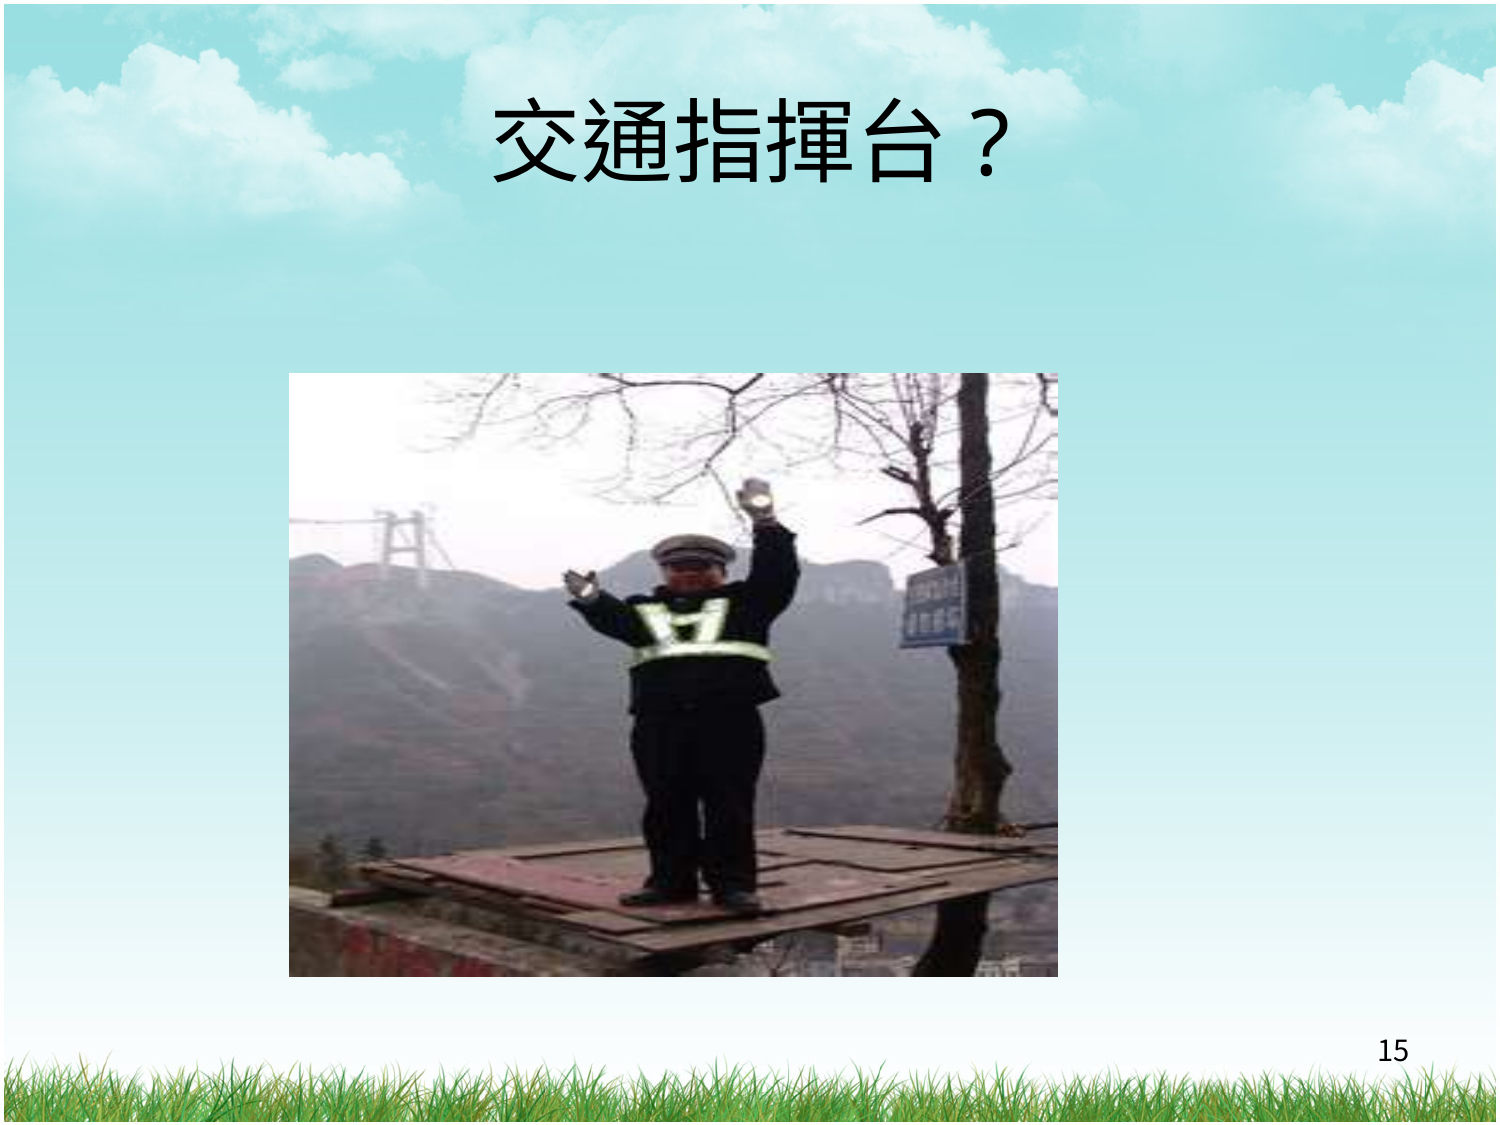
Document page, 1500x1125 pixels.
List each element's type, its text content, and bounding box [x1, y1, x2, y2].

title 交通指揮台? [75, 45, 1426, 233]
text_box <number> [1074, 1024, 1426, 1103]
picture [0, 0, 1500, 1125]
